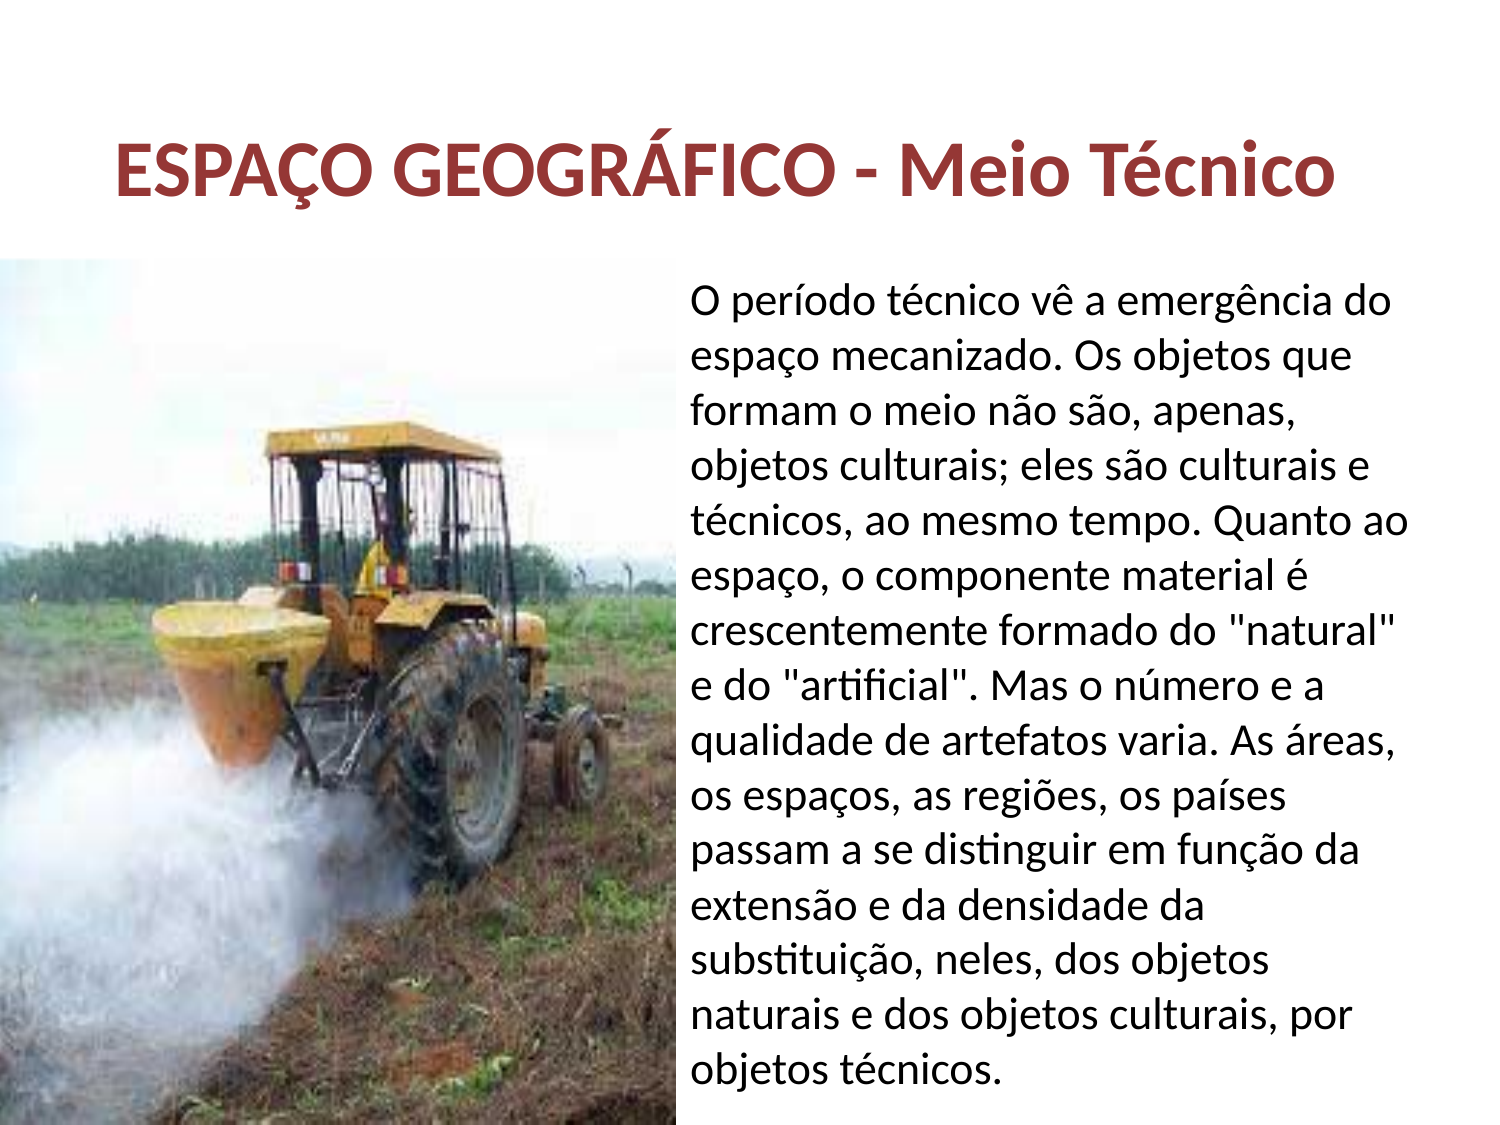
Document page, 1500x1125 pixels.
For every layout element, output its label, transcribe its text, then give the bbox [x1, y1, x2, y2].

list O período técnico vê a emergência do espaço mecanizado. Os objetos que formam o meio não são, apenas, objetos culturais; eles são culturais e técnicos, ao mesmo tempo. Quanto ao espaço, o componente material é crescentemente formado do "natural" e do "artificial". Mas o número e a qualidade de artefatos varia. As áreas, os espaços, as regiões, os países passam a se distinguir em função da extensão e da densidade da substituição, neles, dos objetos naturais e dos objetos culturais, por objetos técnicos. [676, 262, 1425, 1125]
text_box ESPAÇO GEOGRÁFICO - Meio Técnico [99, 70, 1450, 258]
picture [0, 257, 676, 1125]
